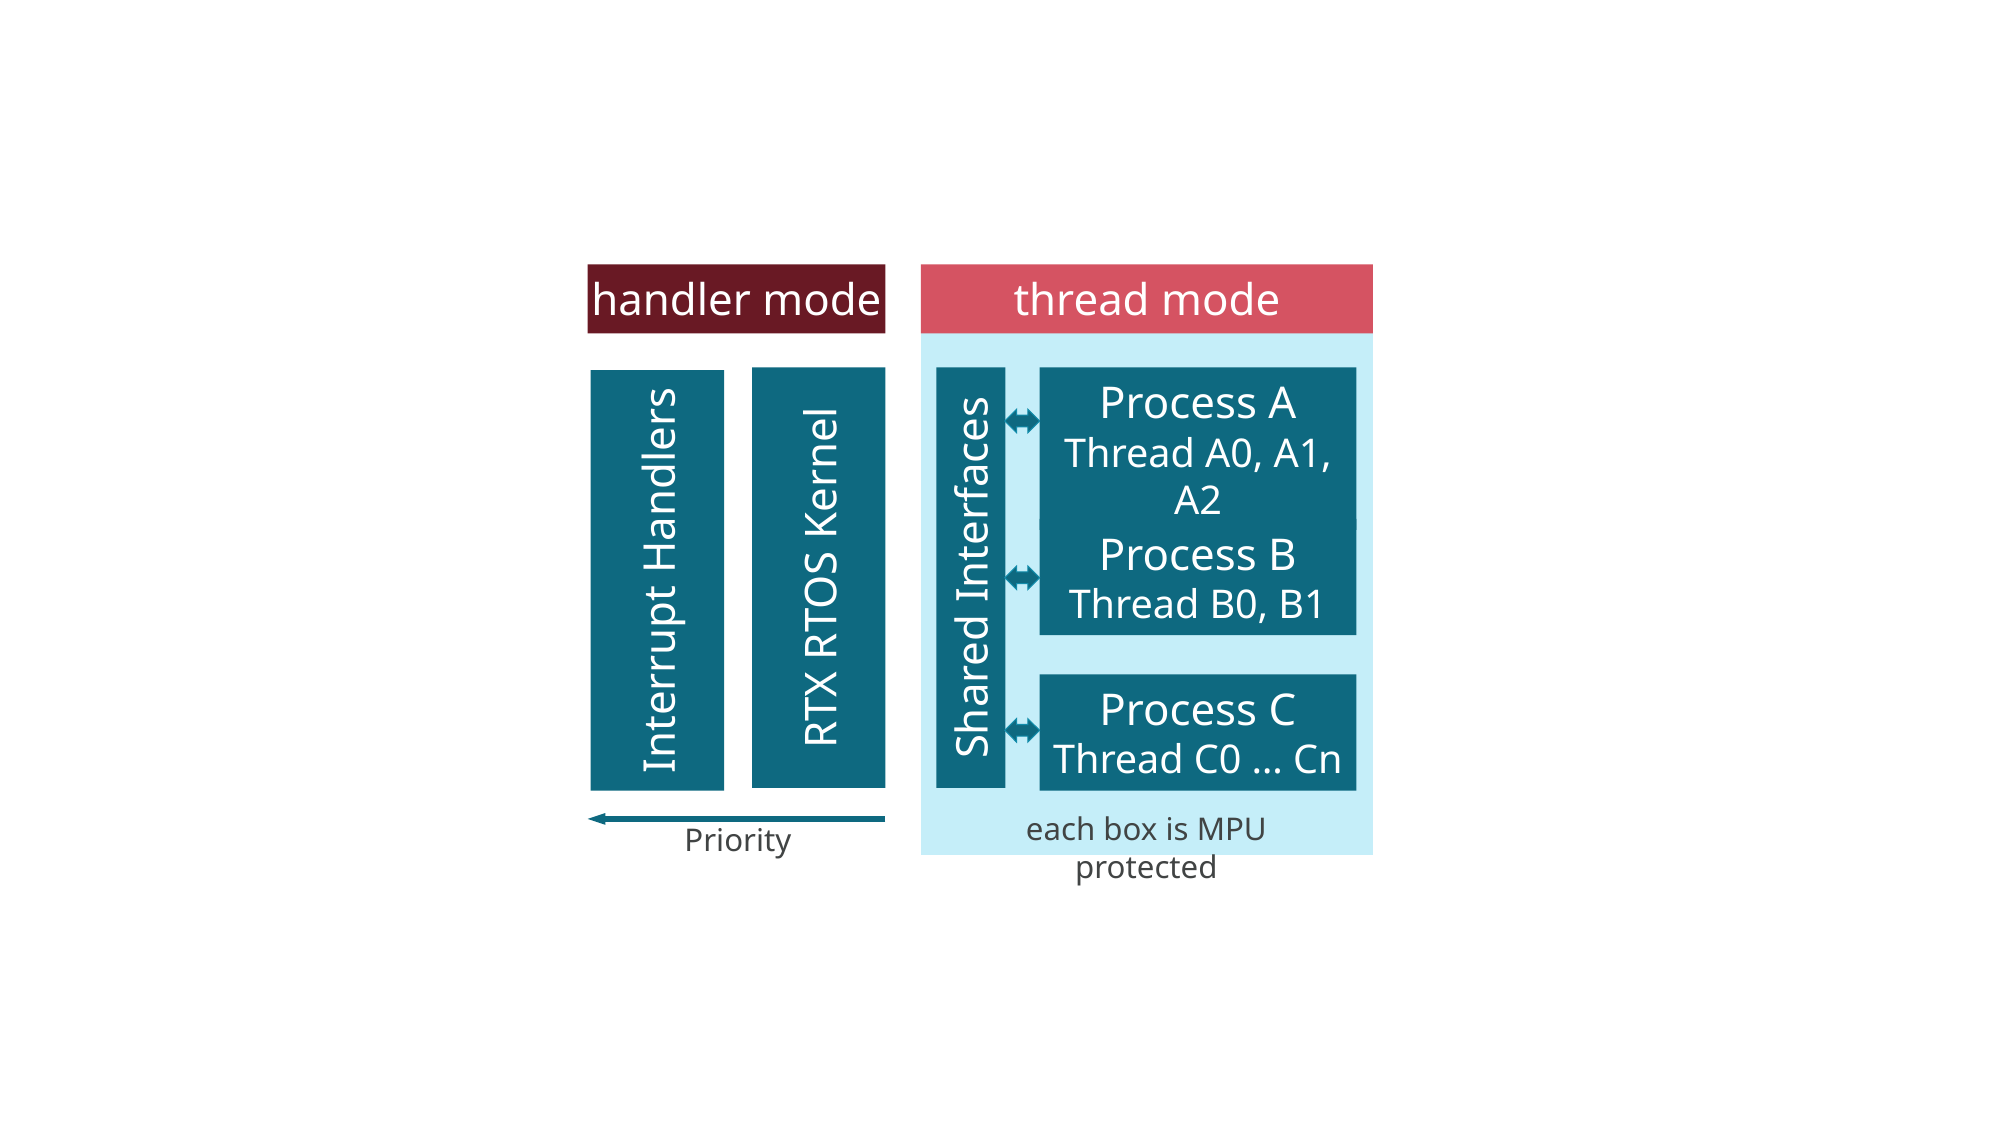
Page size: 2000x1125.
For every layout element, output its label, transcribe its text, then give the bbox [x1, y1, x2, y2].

text_box thread mode [920, 264, 1373, 334]
text_box each box is MPU protected [936, 802, 1357, 856]
text_box Process A Thread A0, A1, A2 [1039, 367, 1357, 484]
text_box Interrupt Handlers [590, 370, 725, 791]
text_box handler mode [587, 264, 886, 334]
text_box [921, 334, 1373, 855]
text_box Priority [590, 813, 886, 867]
text_box RTX RTOS Kernel [752, 367, 886, 788]
text_box Process B Thread B0, B1 [1039, 518, 1357, 636]
text_box Process C Thread C0 … Cn [1039, 674, 1357, 791]
text_box Shared Interfaces [936, 367, 1006, 788]
